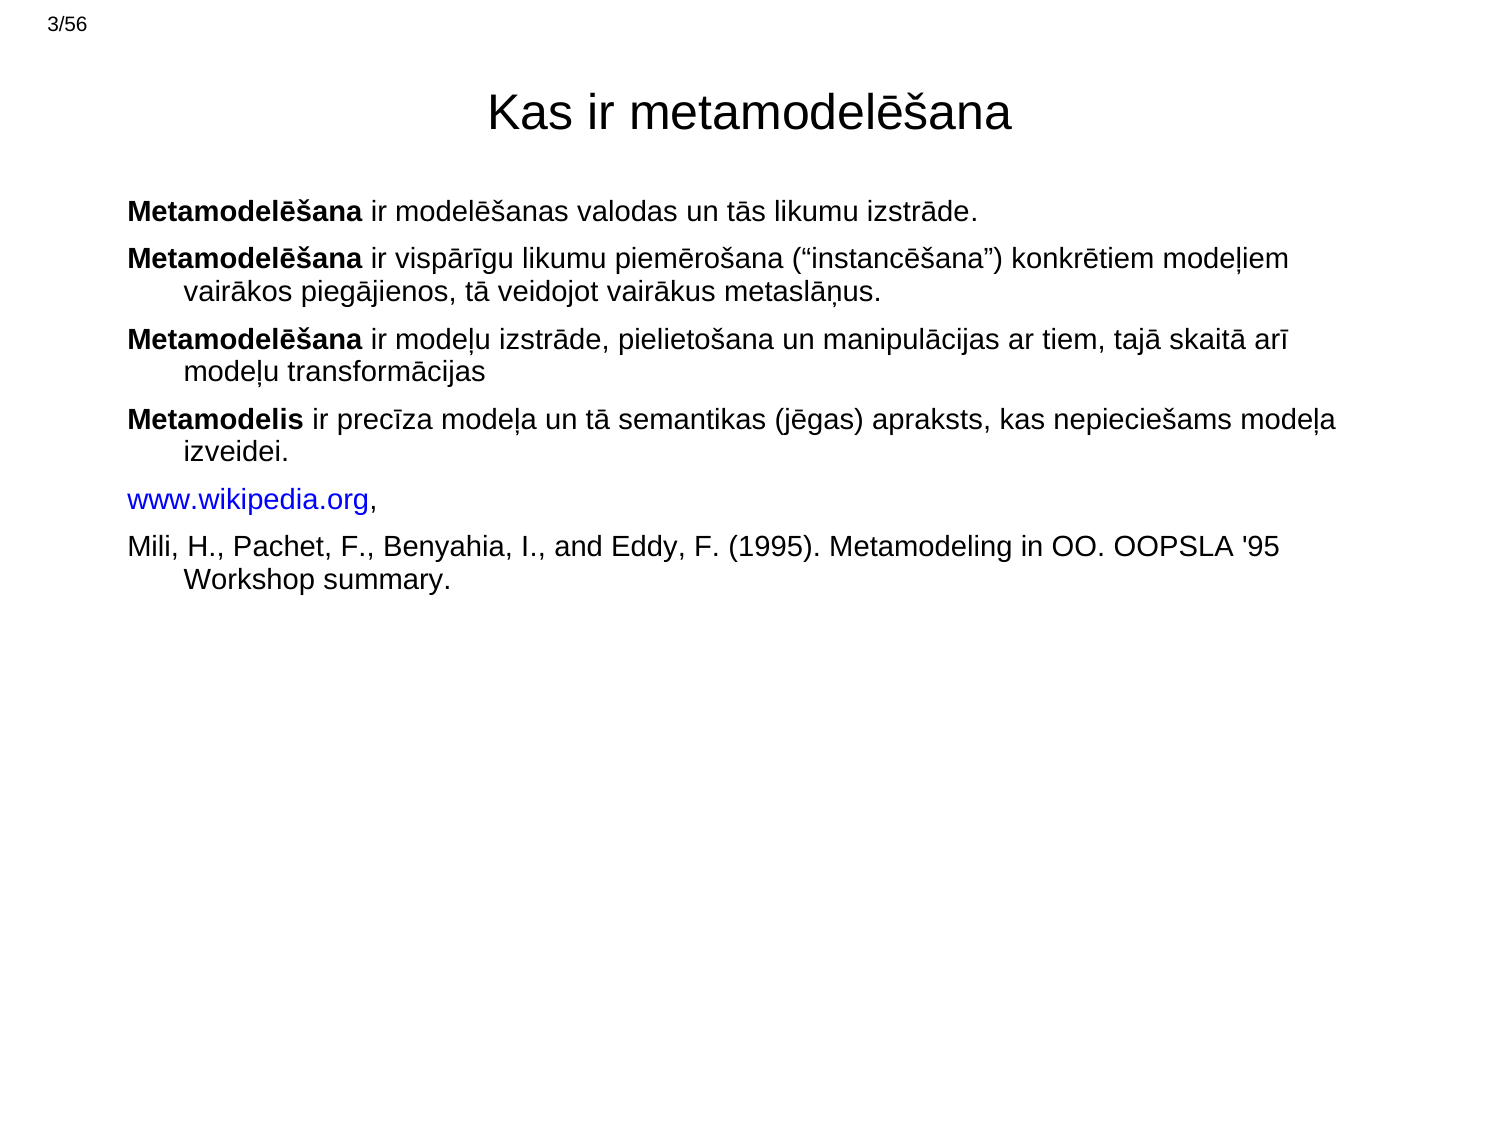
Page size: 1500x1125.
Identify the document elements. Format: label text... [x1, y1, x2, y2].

list Metamodelēšana ir modelēšanas valodas un tās likumu izstrāde. Metamodelēšana ir vispārīgu likumu piemērošana (“instancēšana”) konkrētiem modeļiem vairākos piegājienos, tā veidojot vairākus metaslāņus. Metamodelēšana ir modeļu izstrāde, pielietošana un manipulācijas ar tiem, tajā skaitā arī modeļu transformācijas Metamodelis ir precīza modeļa un tā semantikas (jēgas) apraksts, kas nepieciešams modeļa izveidei. www.wikipedia.org, Mili, H., Pachet, F., Benyahia, I., and Eddy, F. (1995). Metamodeling in OO. OOPSLA '95 Workshop summary. [112, 187, 1388, 1001]
title Kas ir metamodelēšana [112, 62, 1388, 163]
